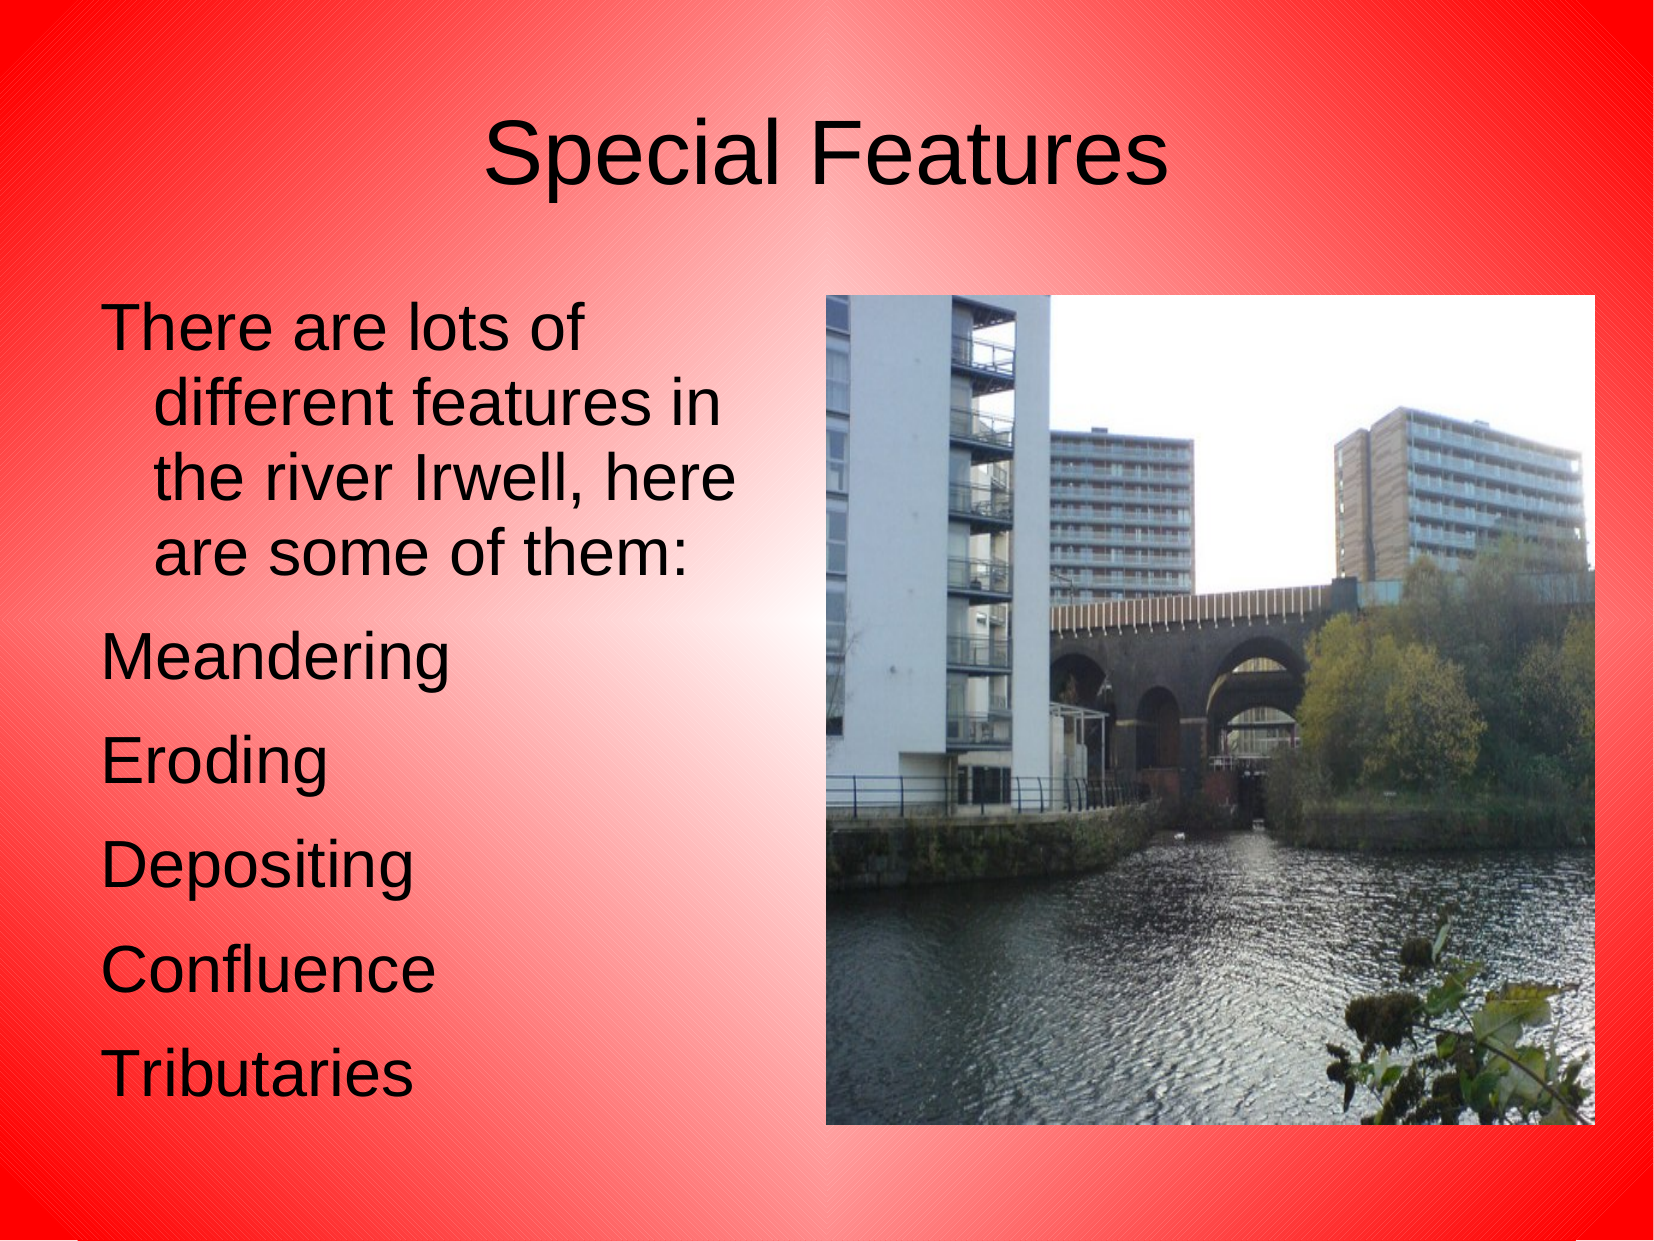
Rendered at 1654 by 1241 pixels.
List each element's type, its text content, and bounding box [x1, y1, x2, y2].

list There are lots of different features in the river Irwell, here are some of them: Meandering Eroding Depositing Confluence Tributaries [82, 290, 809, 1111]
title Special Features [82, 49, 1571, 257]
picture [826, 295, 1595, 1125]
chart [845, 290, 1572, 295]
